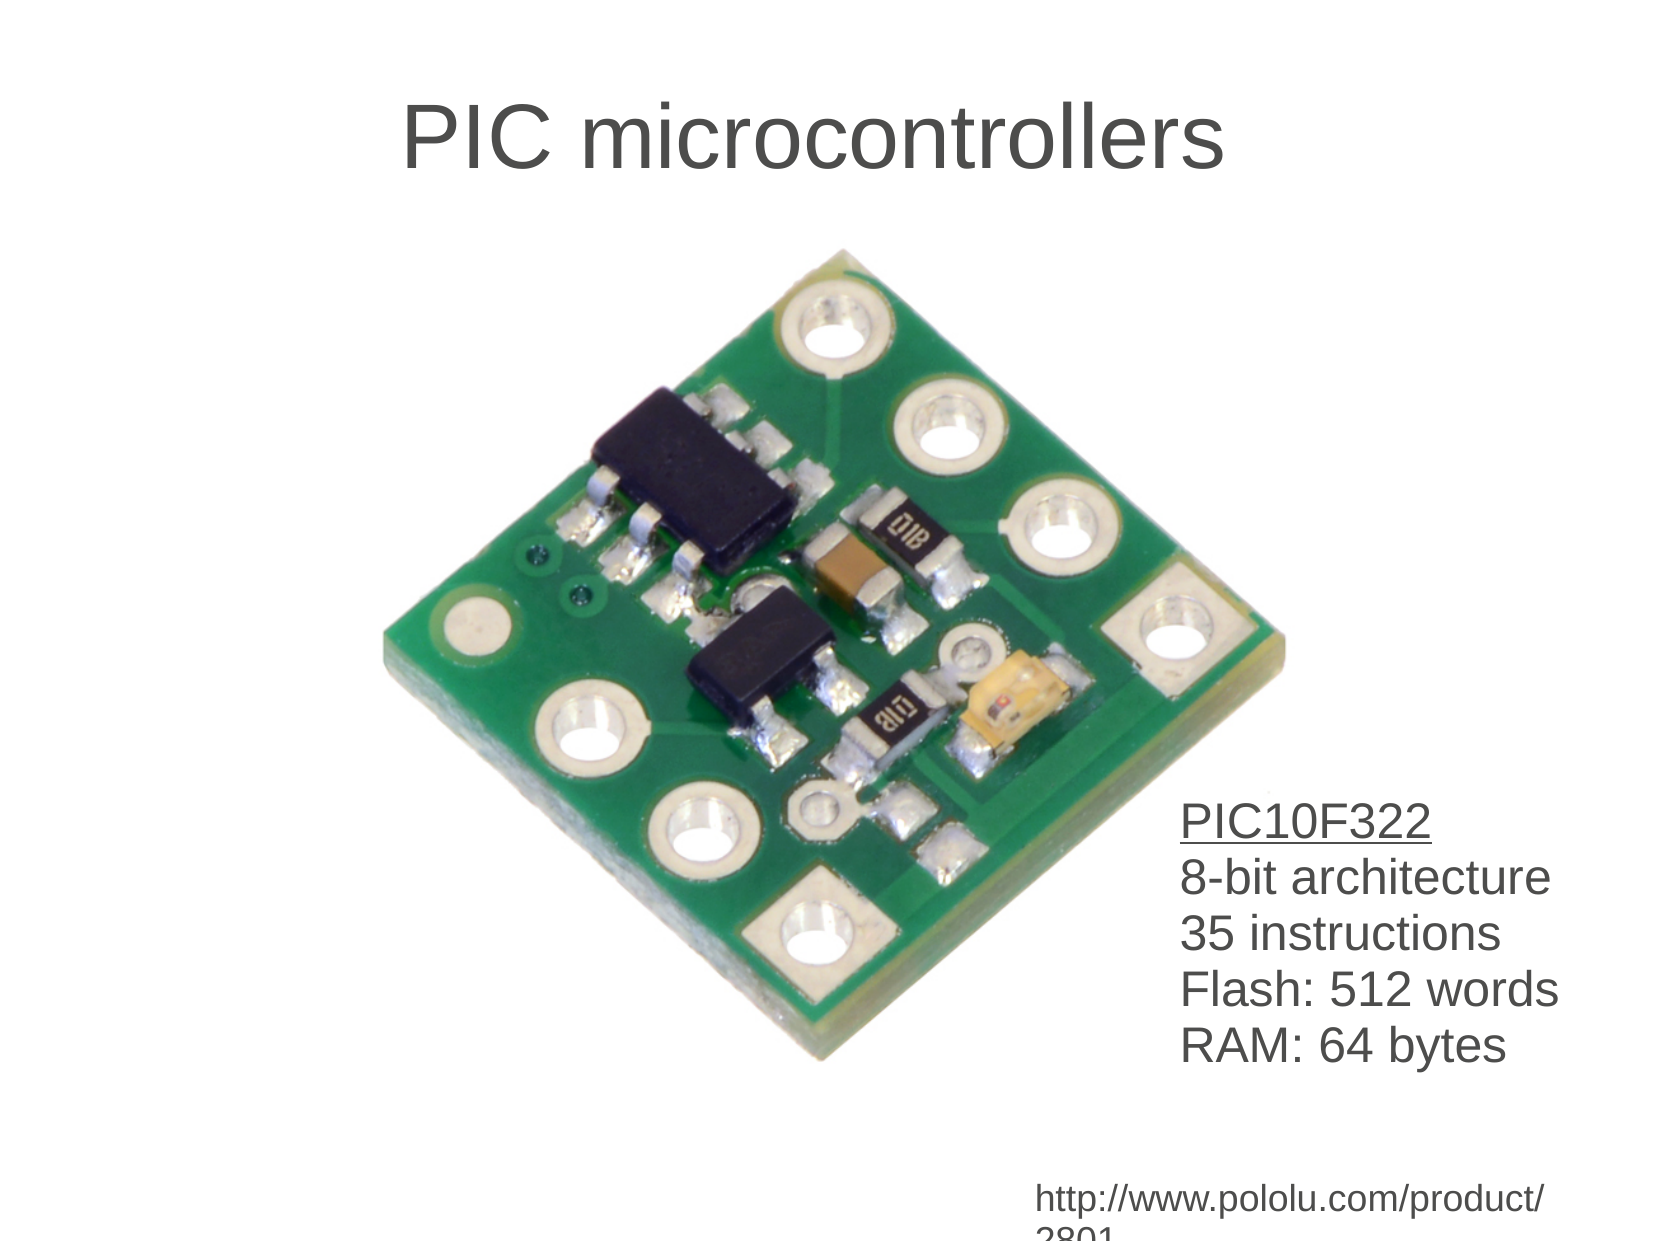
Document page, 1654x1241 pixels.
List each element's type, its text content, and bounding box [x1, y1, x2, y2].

title PIC microcontrollers [82, 32, 1571, 241]
text_box PIC10F322 8-bit architecture 35 instructions Flash: 512 words RAM: 64 bytes [1164, 786, 1576, 1081]
text_box http://www.pololu.com/product/2801 [1020, 1170, 1641, 1227]
picture [318, 241, 1335, 1096]
